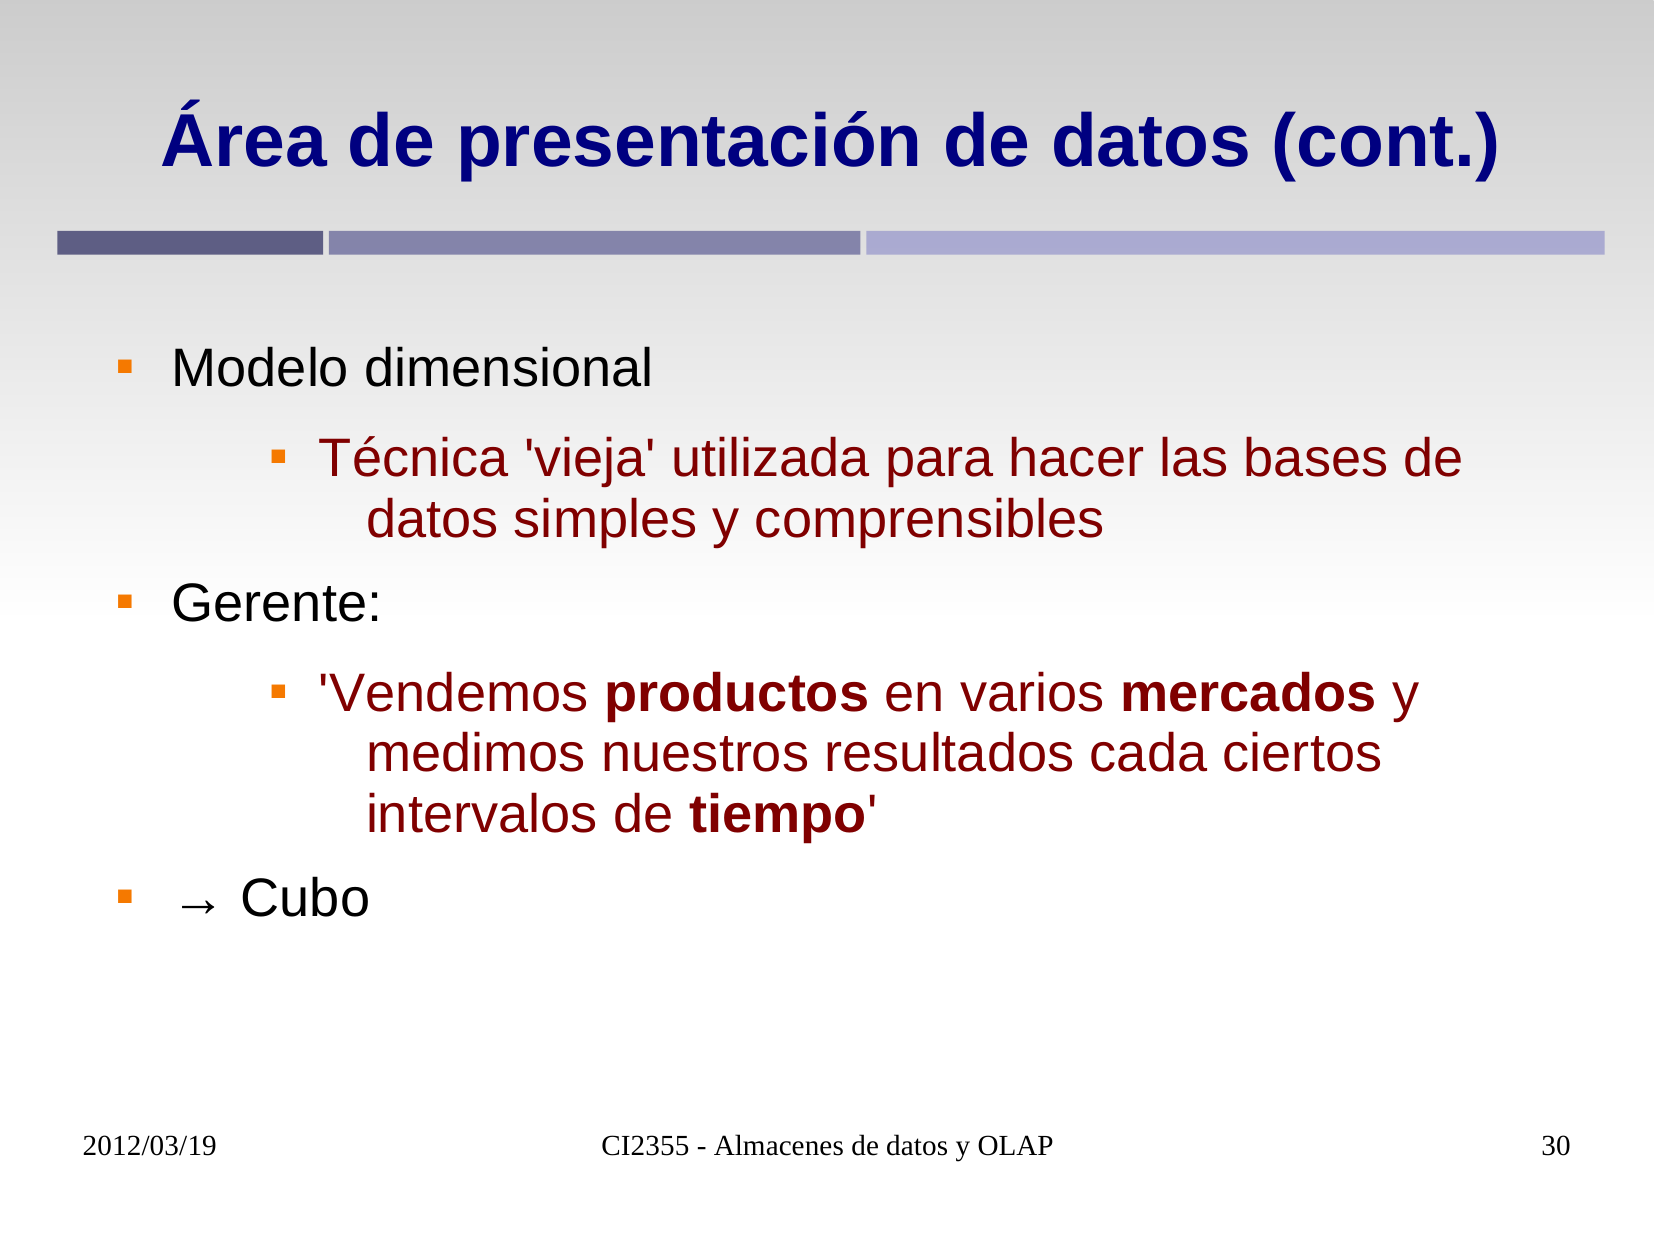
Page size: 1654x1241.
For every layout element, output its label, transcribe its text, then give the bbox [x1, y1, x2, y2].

title Área de presentación de datos (cont.) [86, 55, 1576, 226]
list Modelo dimensional Técnica 'vieja' utilizada para hacer las bases de datos simples y comprensibles Gerente: 'Vendemos productos en varios mercados y medimos nuestros resultados cada ciertos intervalos de tiempo' → Cubo [82, 337, 1571, 1109]
